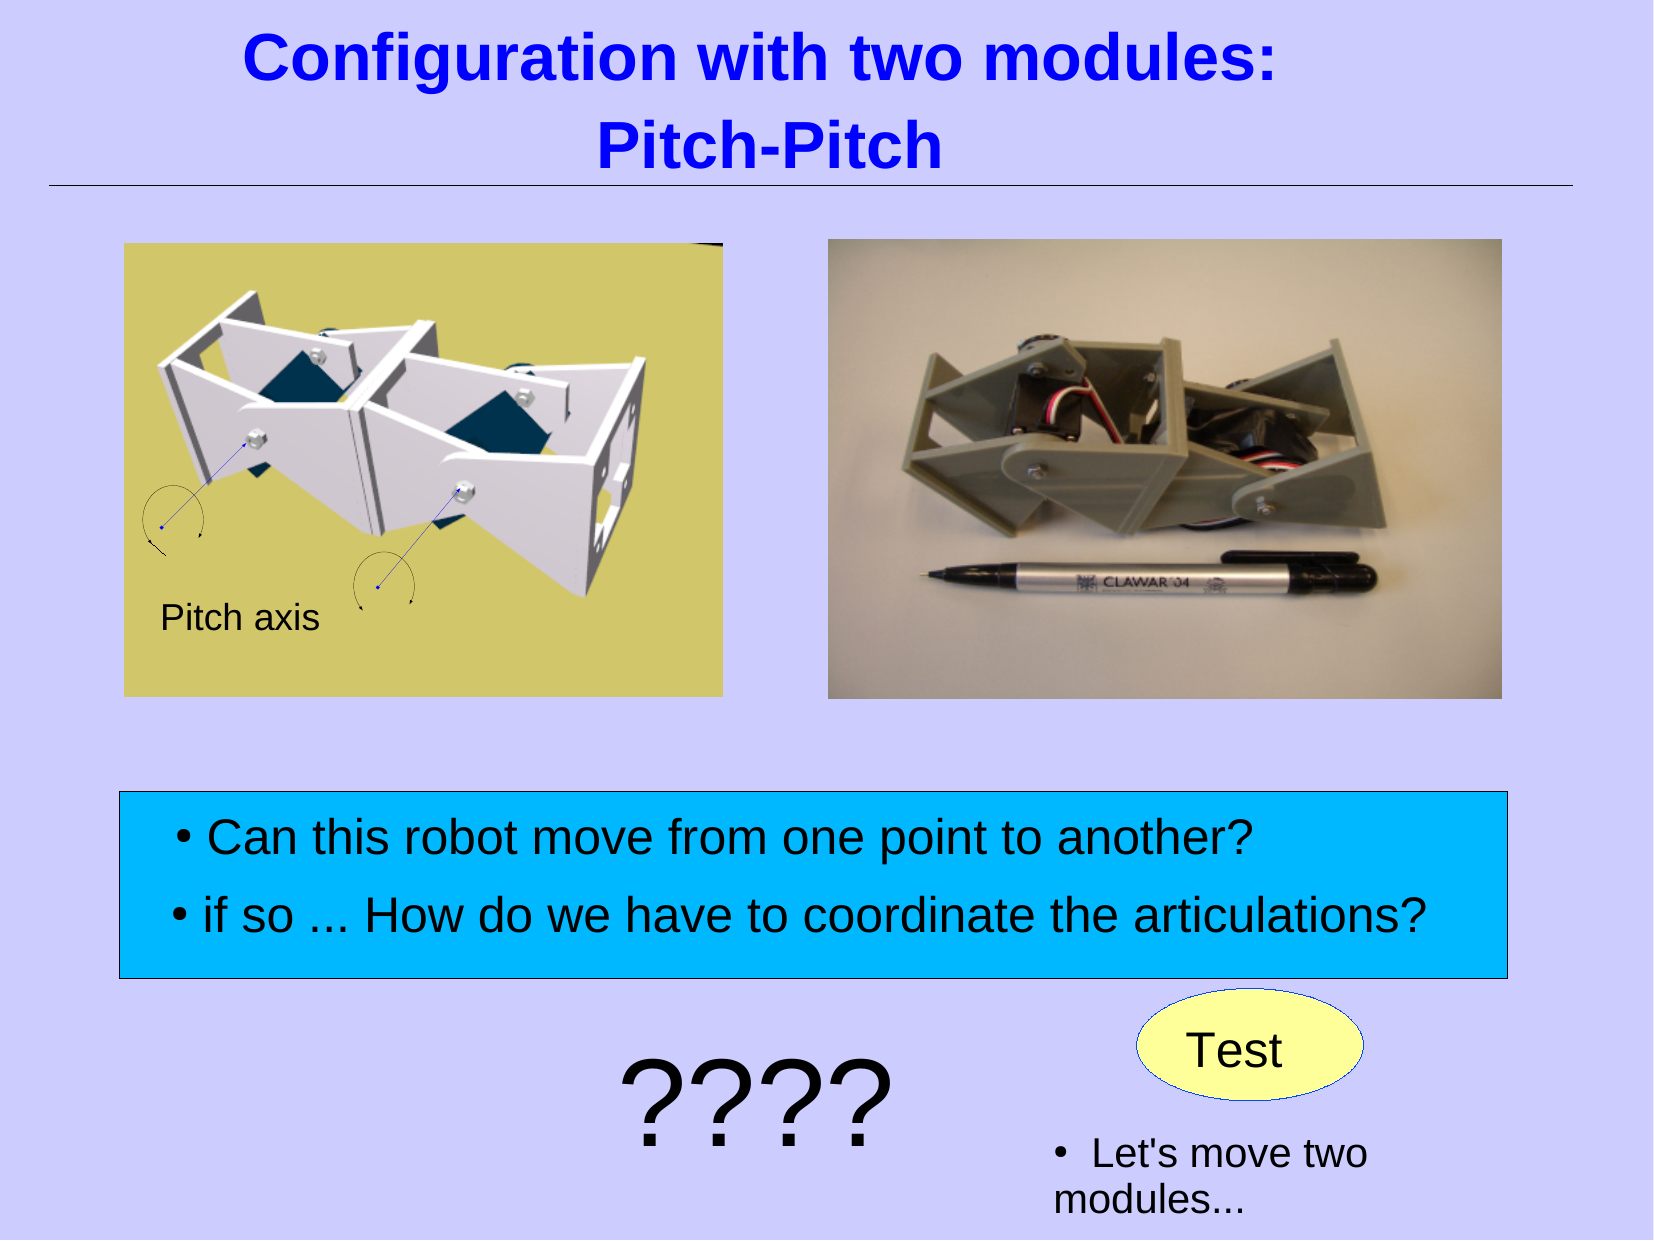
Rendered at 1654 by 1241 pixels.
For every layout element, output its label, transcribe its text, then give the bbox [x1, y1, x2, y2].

text_box [1136, 988, 1364, 1101]
title Configuration with two modules: Pitch-Pitch [132, 186, 1408, 191]
text_box Test [1185, 1022, 1316, 1079]
title Configuration with two modules: Pitch-Pitch [132, 0, 1408, 185]
text_box ???? [617, 1033, 896, 1174]
text_box Can this robot move from one point to another? [174, 809, 1353, 874]
text_box if so ... How do we have to coordinate the articulations? [170, 887, 1442, 952]
text_box Pitch axis [160, 596, 321, 643]
picture [124, 243, 723, 697]
text_box Let's move two modules... [1053, 1129, 1573, 1200]
text_box [119, 791, 1508, 979]
picture [828, 239, 1502, 699]
